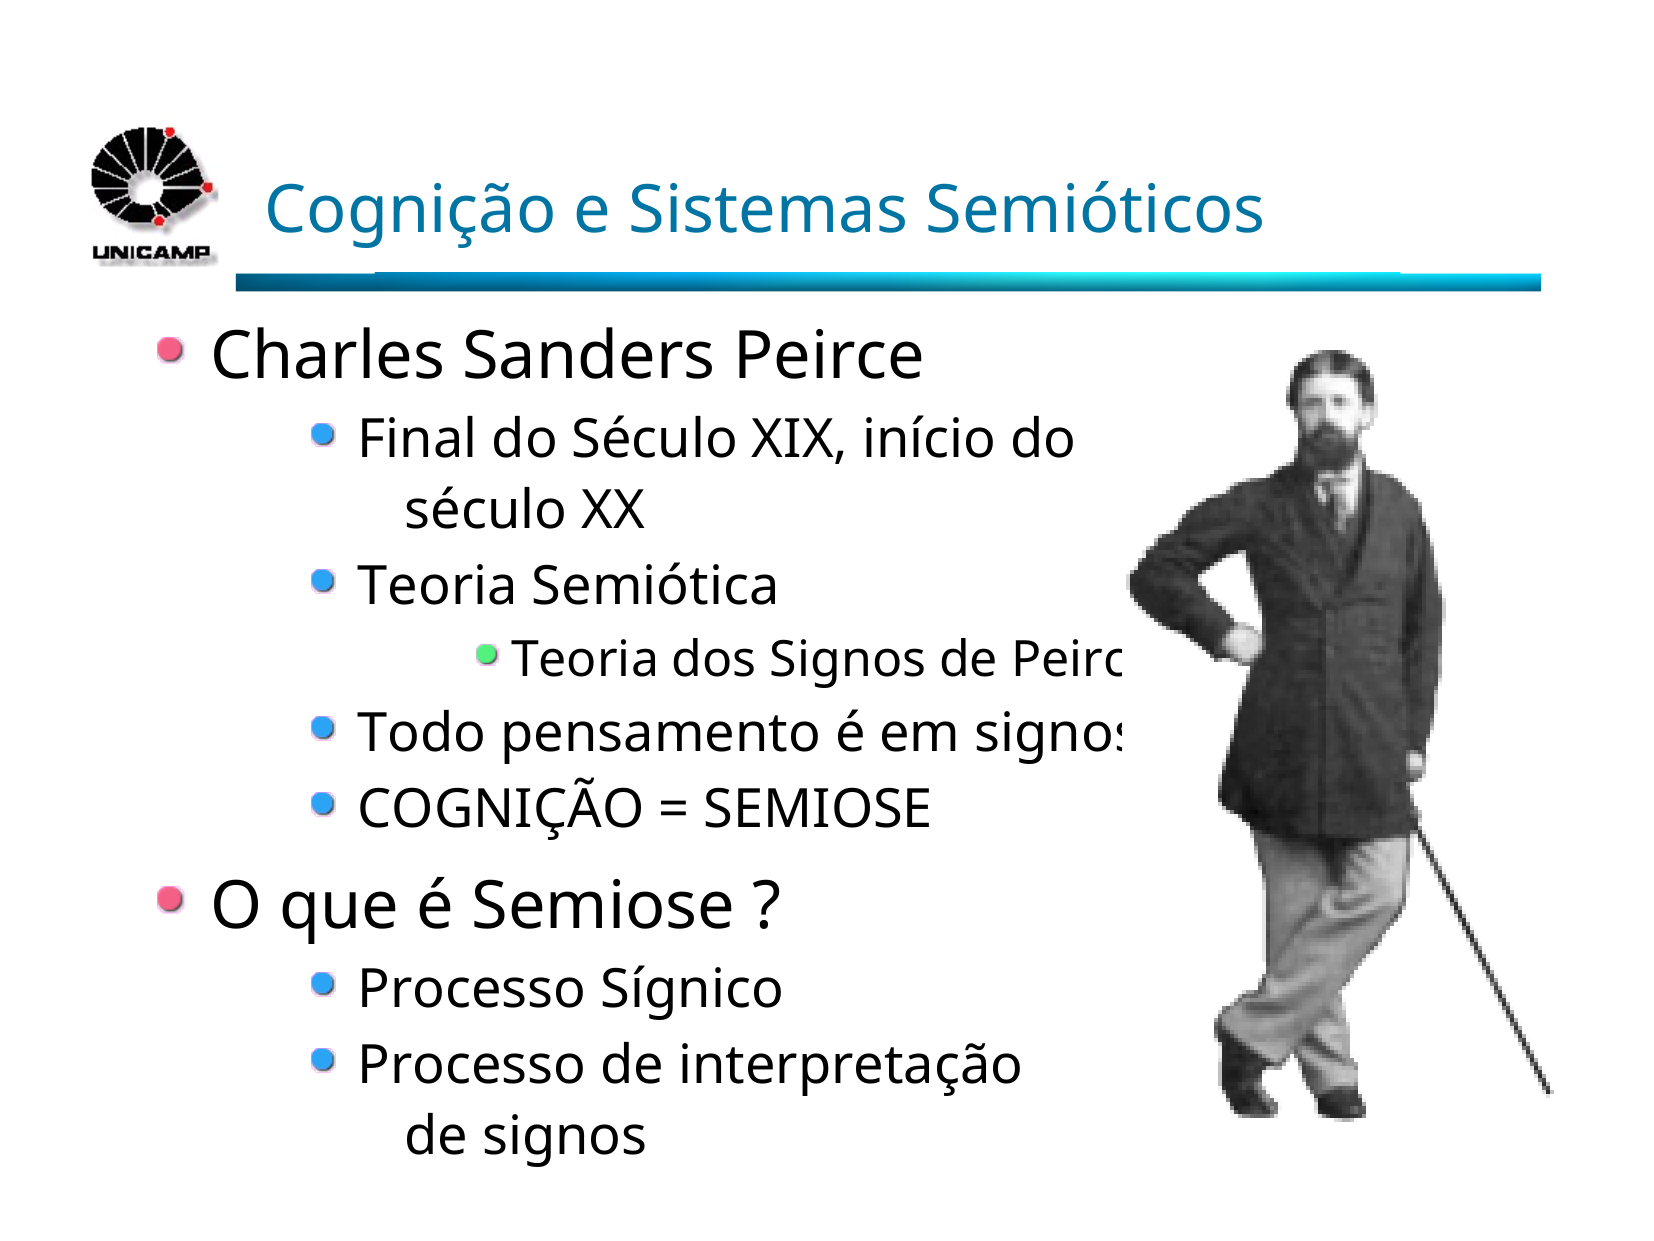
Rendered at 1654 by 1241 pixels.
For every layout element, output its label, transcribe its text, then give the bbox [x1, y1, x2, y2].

title Cognição e Sistemas Semióticos [264, 42, 1534, 250]
list Charles Sanders Peirce Final do Século XIX, início do século XX Teoria Semiótica Teoria dos Signos de Peirce Todo pensamento é em signos COGNIÇÃO = SEMIOSE O que é Semiose ? Processo Sígnico Processo de interpretação de signos [121, 309, 1534, 1182]
picture [1122, 346, 1554, 1123]
picture [125, 272, 1654, 295]
